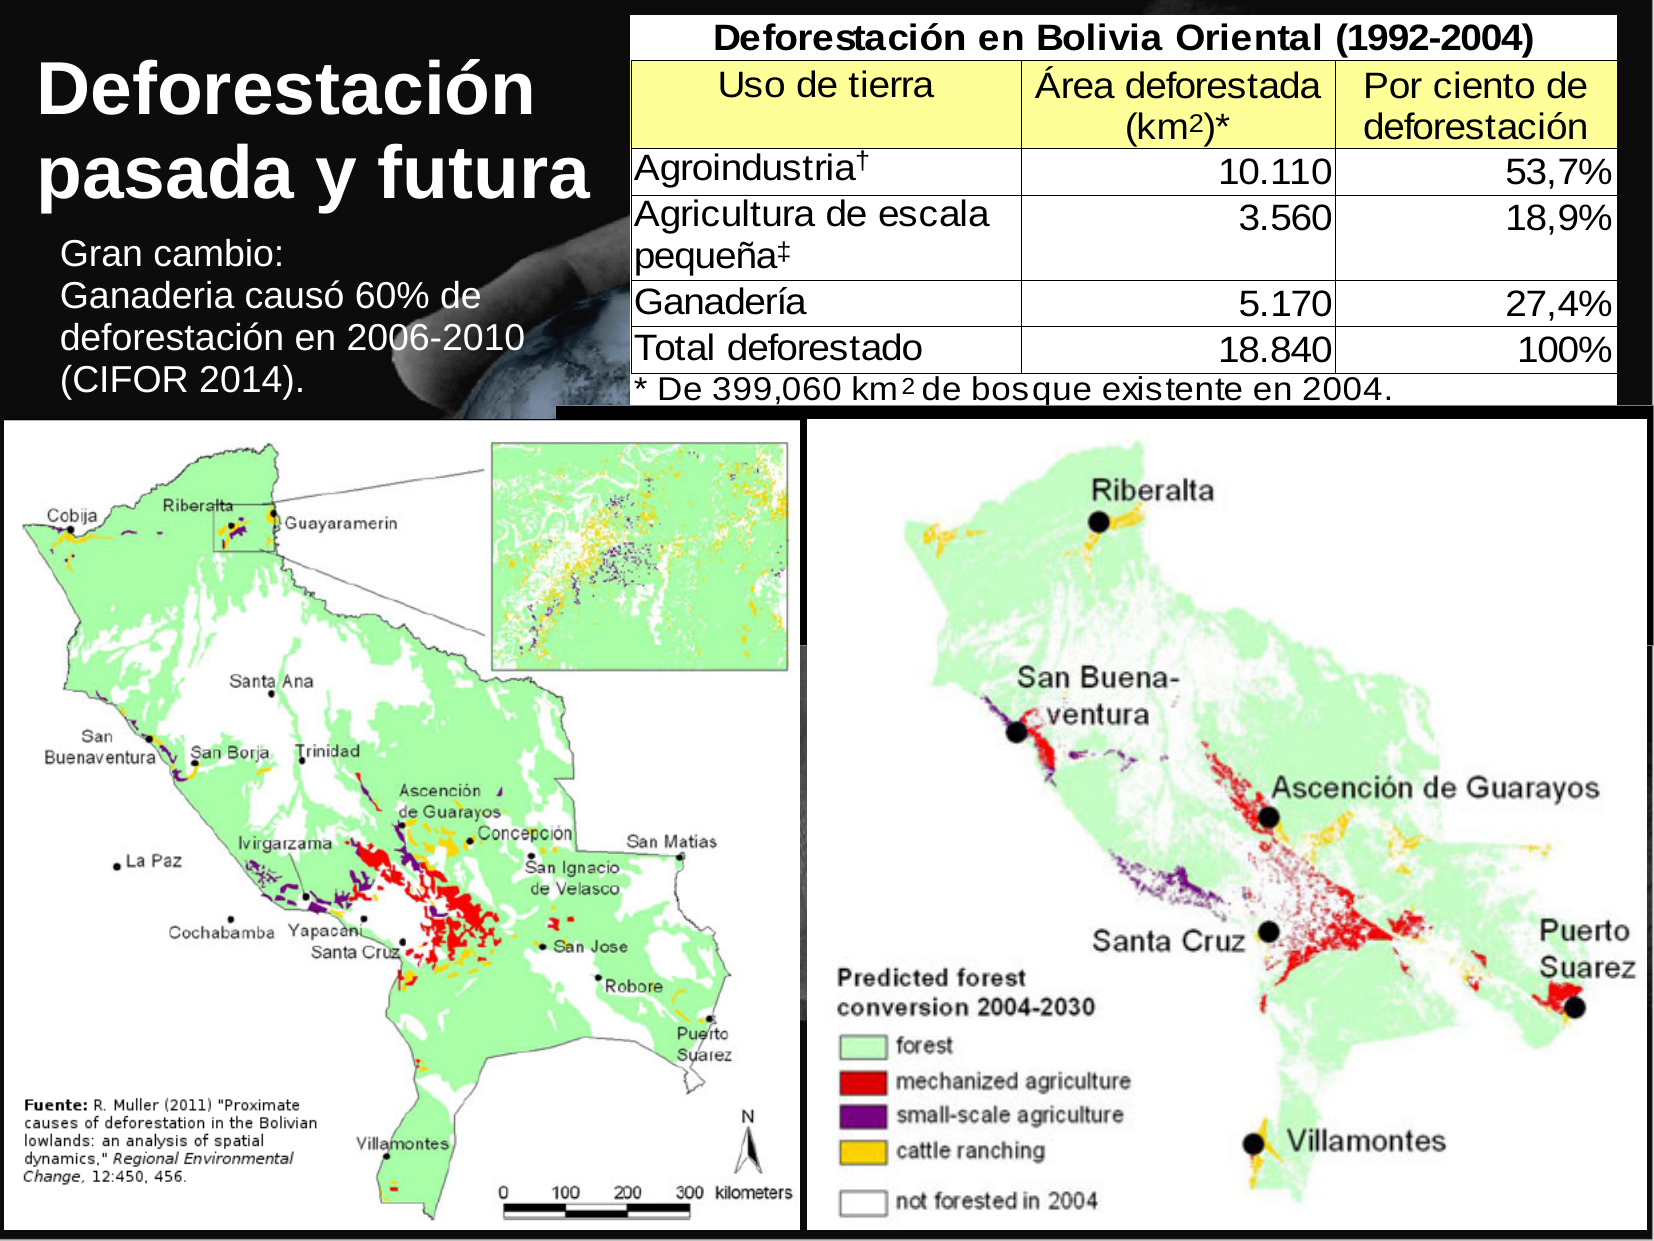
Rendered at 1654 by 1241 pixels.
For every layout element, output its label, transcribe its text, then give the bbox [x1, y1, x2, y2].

text_box [800, 666, 807, 1156]
title Deforestación pasada y futura [36, 0, 931, 215]
picture [0, 0, 1654, 1241]
text_box [555, 405, 1654, 646]
text_box Gran cambio: Ganaderia causó 60% de deforestación en 2006-2010 (CIFOR 2014). [45, 225, 571, 408]
